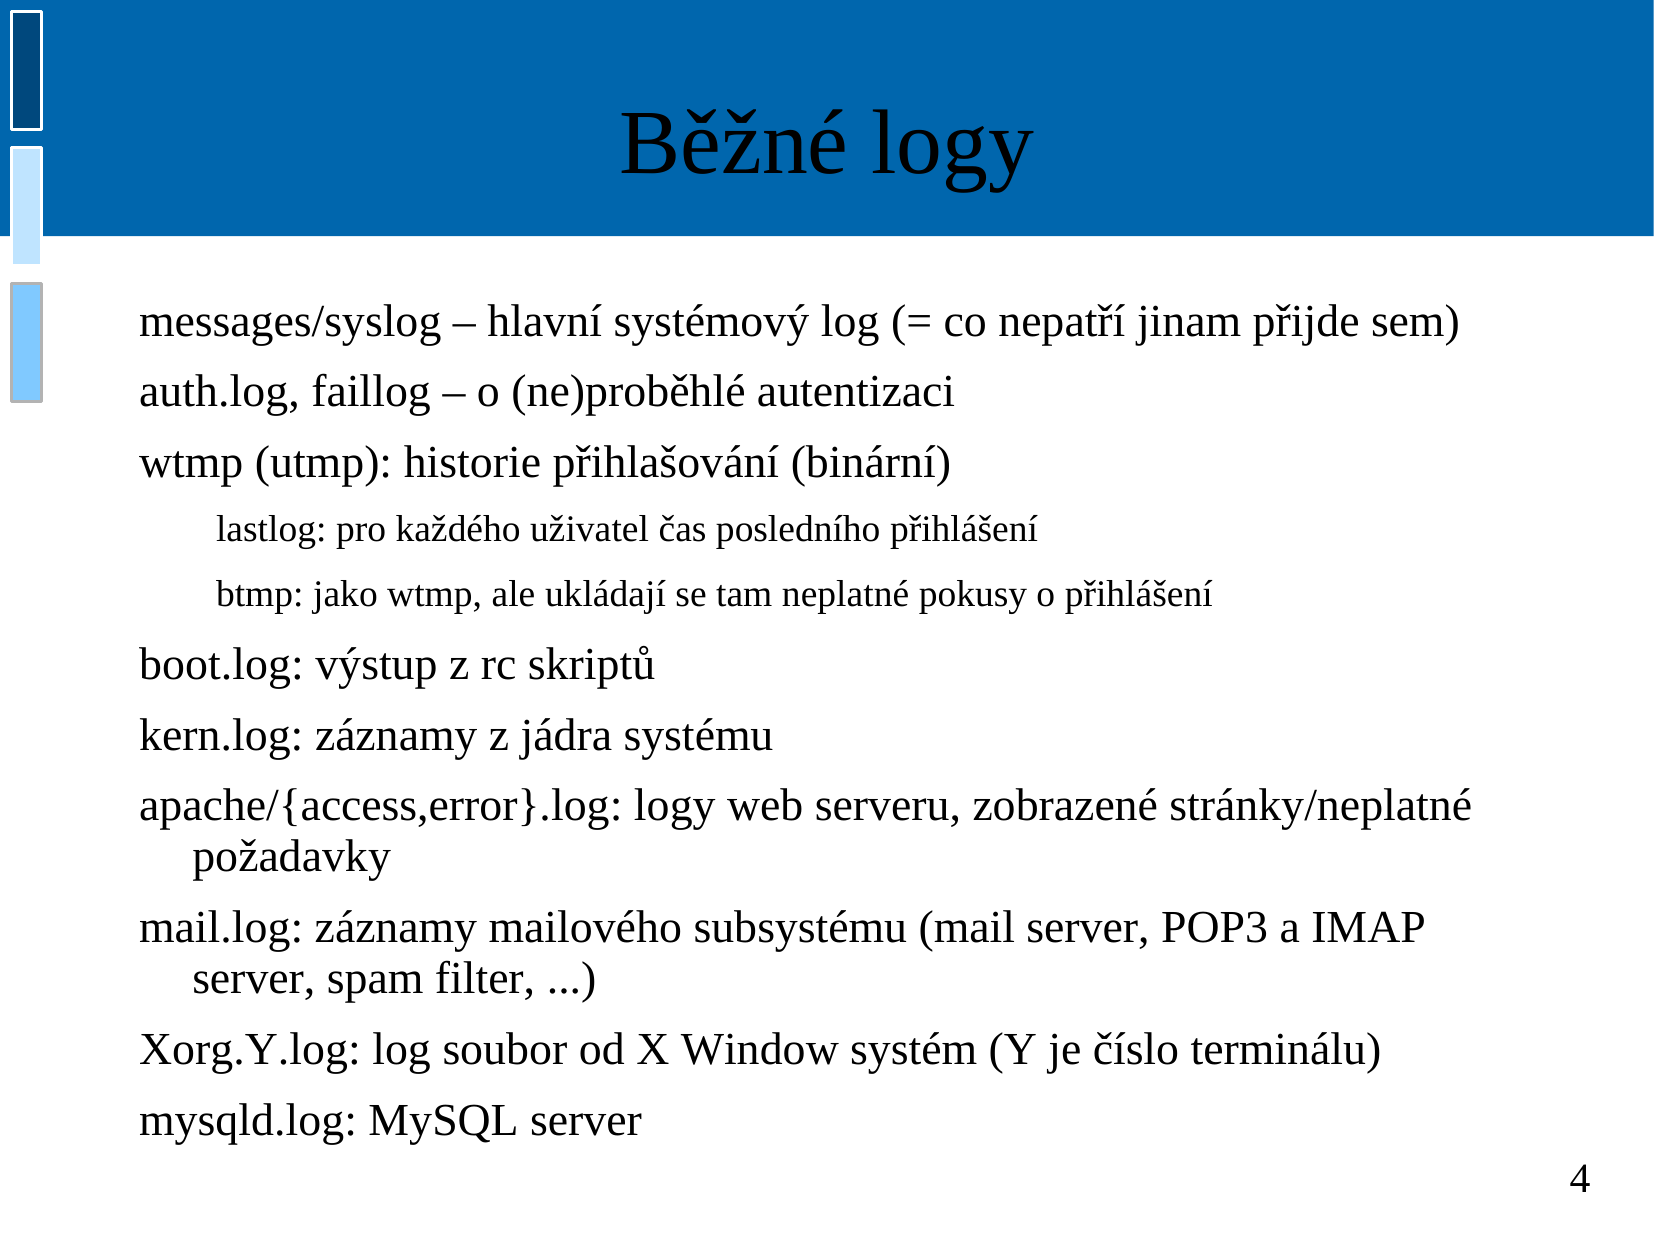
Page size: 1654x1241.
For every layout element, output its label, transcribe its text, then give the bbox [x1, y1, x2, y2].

list messages/syslog – hlavní systémový log (= co nepatří jinam přijde sem) auth.log, faillog – o (ne)proběhlé autentizaci wtmp (utmp): historie přihlašování (binární) lastlog: pro každého uživatel čas posledního přihlášení btmp: jako wtmp, ale ukládají se tam neplatné pokusy o přihlášení boot.log: výstup z rc skriptů kern.log: záznamy z jádra systému apache/{access,error}.log: logy web serveru, zobrazené stránky/neplatné požadavky mail.log: záznamy mailového subsystému (mail server, POP3 a IMAP server, spam filter, ...) Xorg.Y.log: log soubor od X Window systém (Y je číslo terminálu) mysqld.log: MySQL server [121, 295, 1534, 1146]
title Běžné logy [121, 49, 1534, 237]
